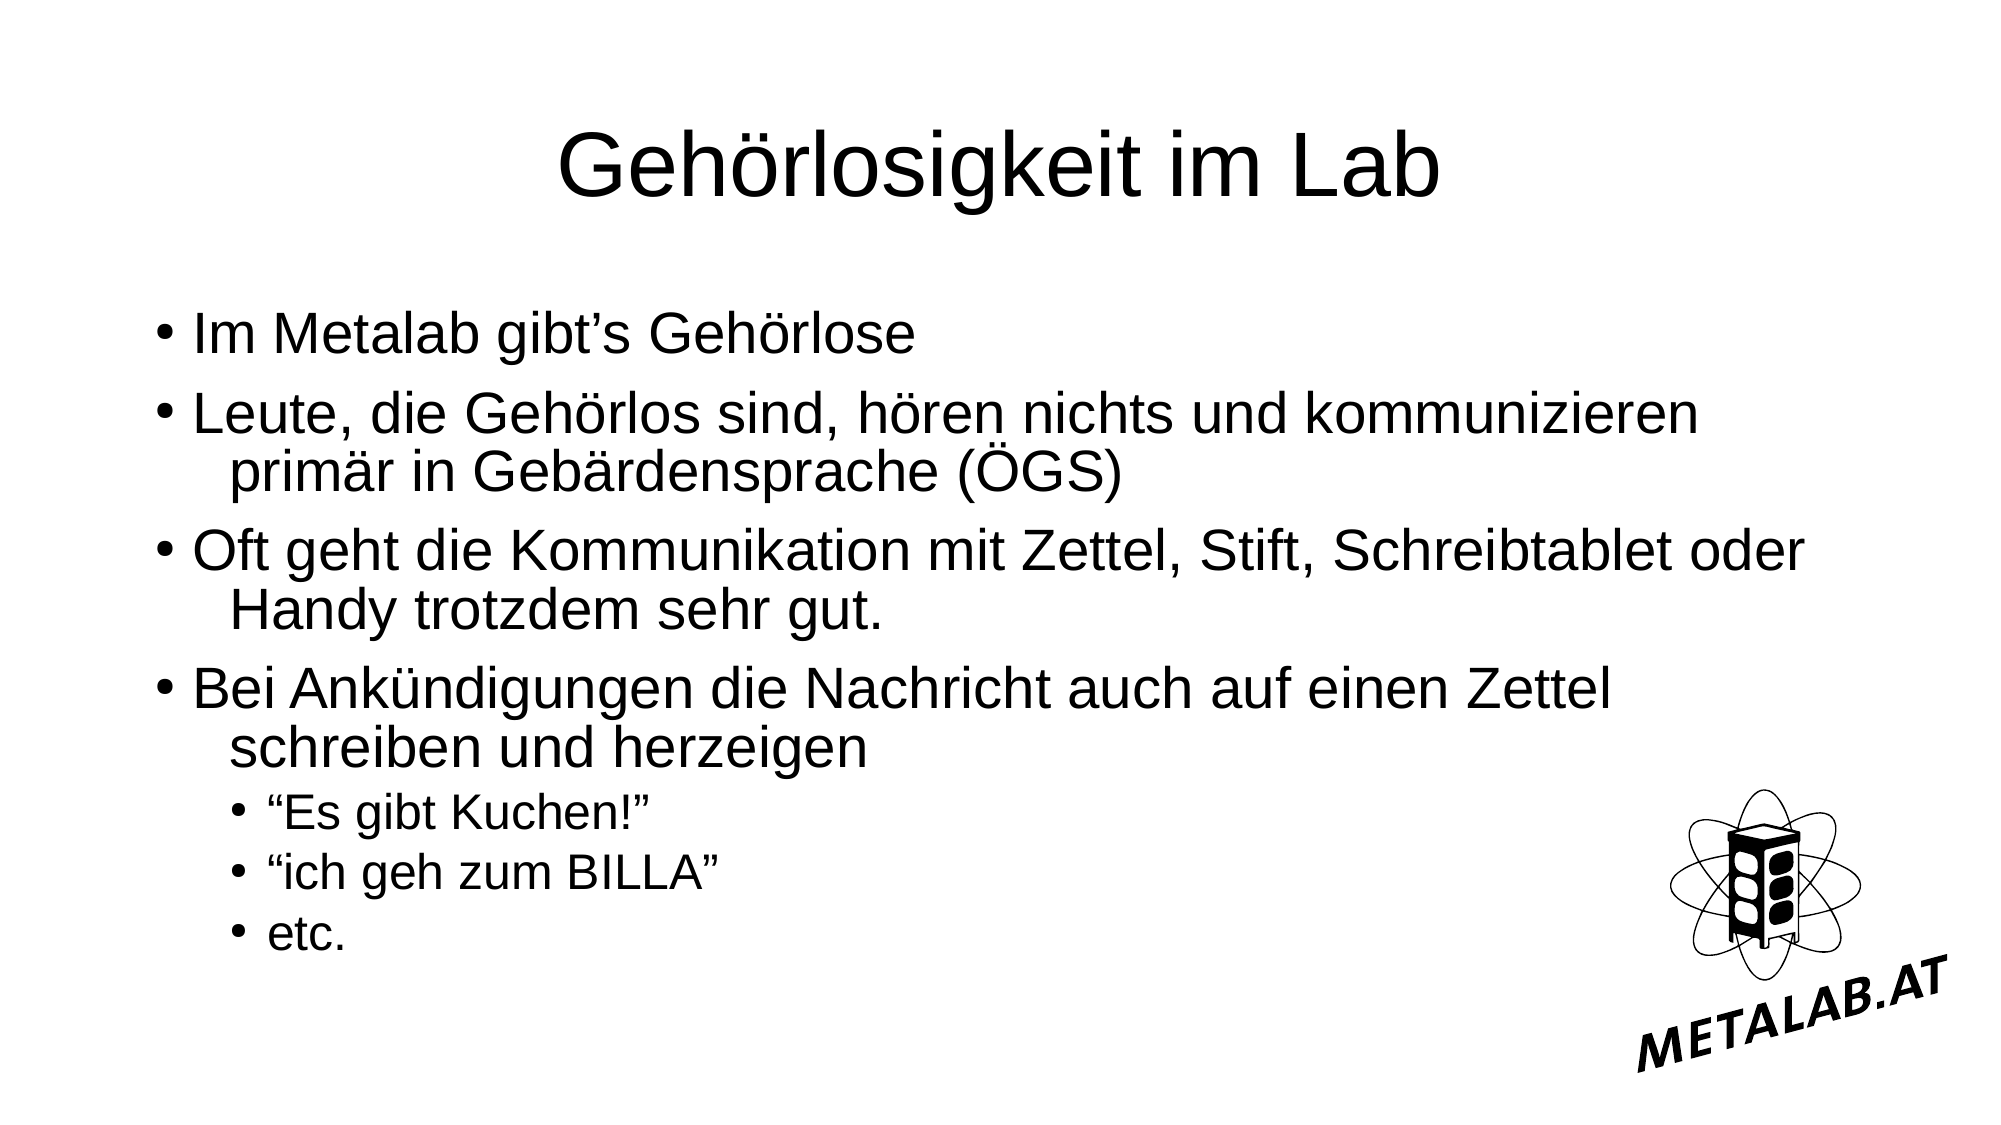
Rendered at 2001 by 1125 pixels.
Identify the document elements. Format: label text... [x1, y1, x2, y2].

title Gehörlosigkeit im Lab [137, 59, 1863, 278]
list Im Metalab gibt’s Gehörlose Leute, die Gehörlos sind, hören nichts und kommunizieren primär in Gebärdensprache (ÖGS) Oft geht die Kommunikation mit Zettel, Stift, Schreibtablet oder Handy trotzdem sehr gut. Bei Ankündigungen die Nachricht auch auf einen Zettel schreiben und herzeigen “Es gibt Kuchen!” “ich geh zum BILLA” etc. [137, 299, 1863, 1014]
